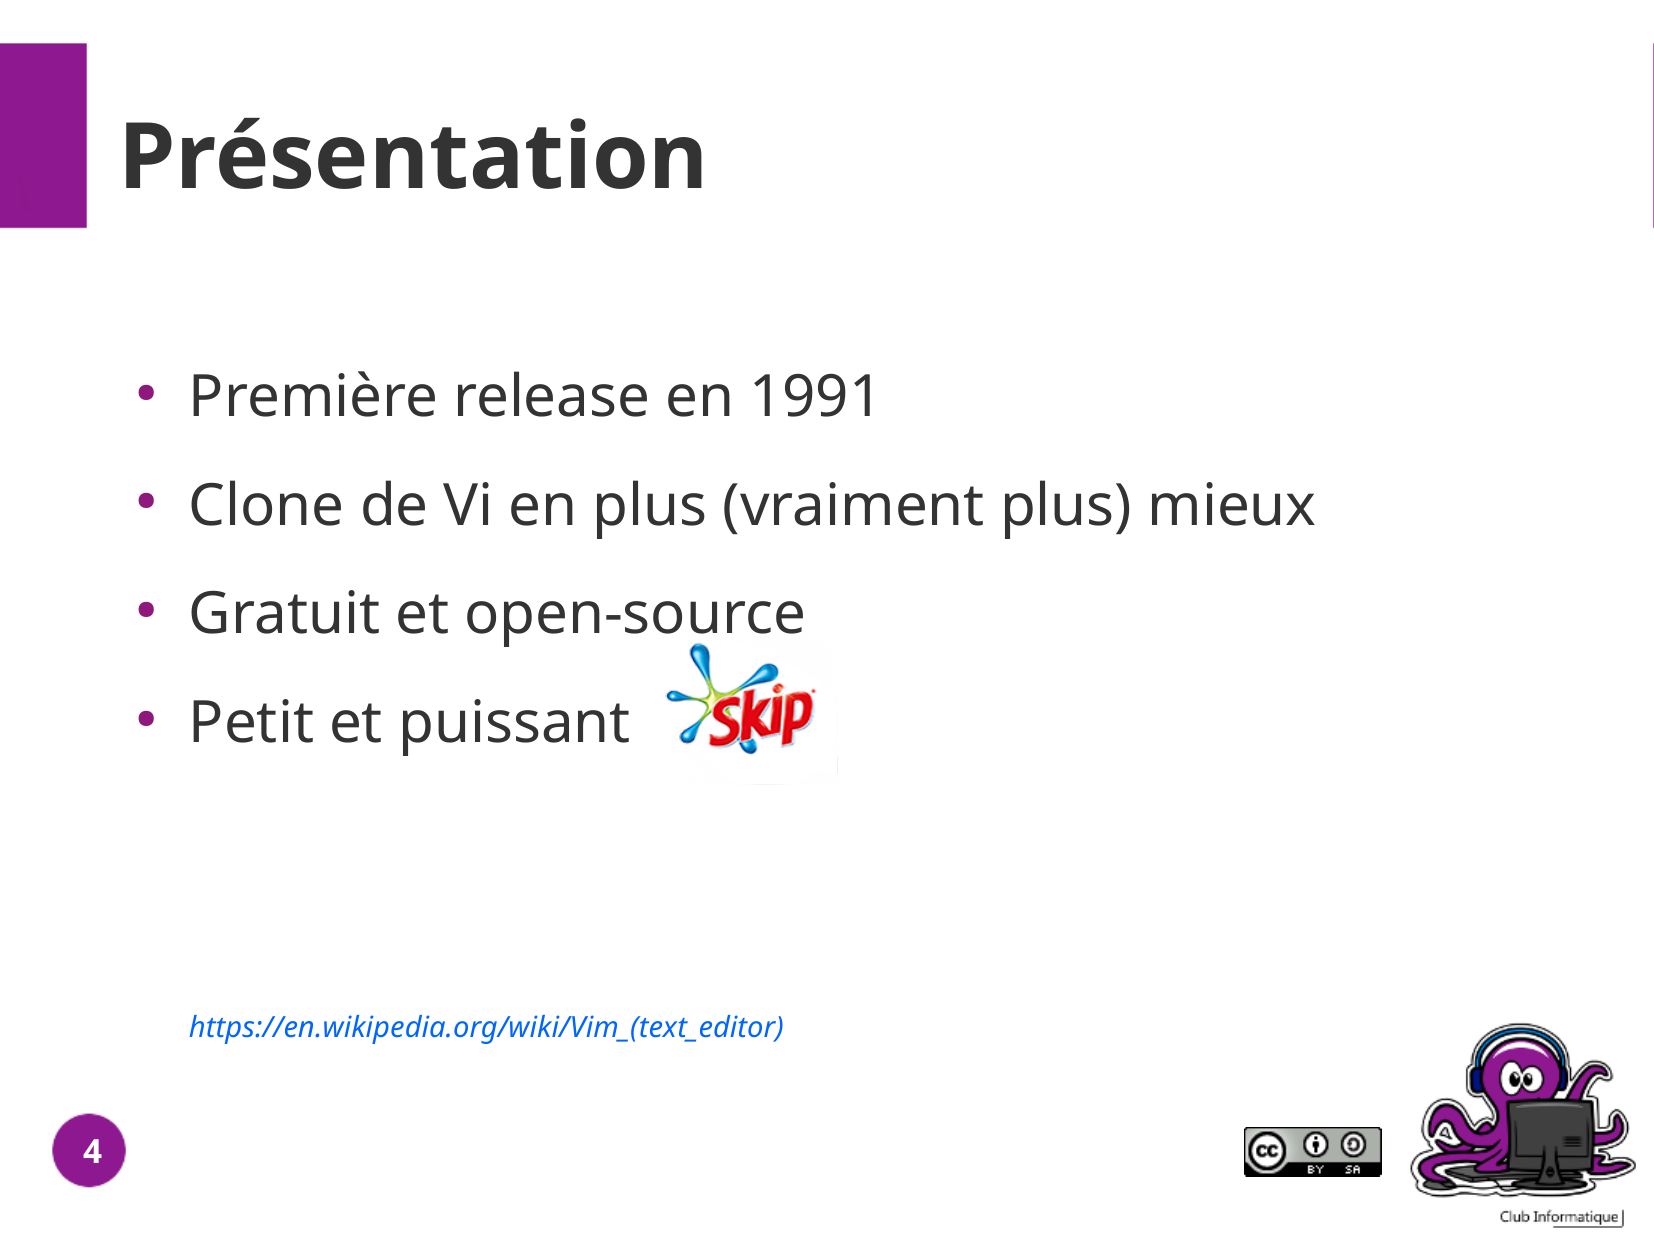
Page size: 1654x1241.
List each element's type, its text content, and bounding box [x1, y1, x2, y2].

list Première release en 1991 Clone de Vi en plus (vraiment plus) mieux Gratuit et open-source Petit et puissant https://en.wikipedia.org/wiki/Vim_(text_editor) [118, 354, 1536, 1074]
picture [0, 0, 1654, 1241]
title Présentation [118, 49, 1571, 257]
